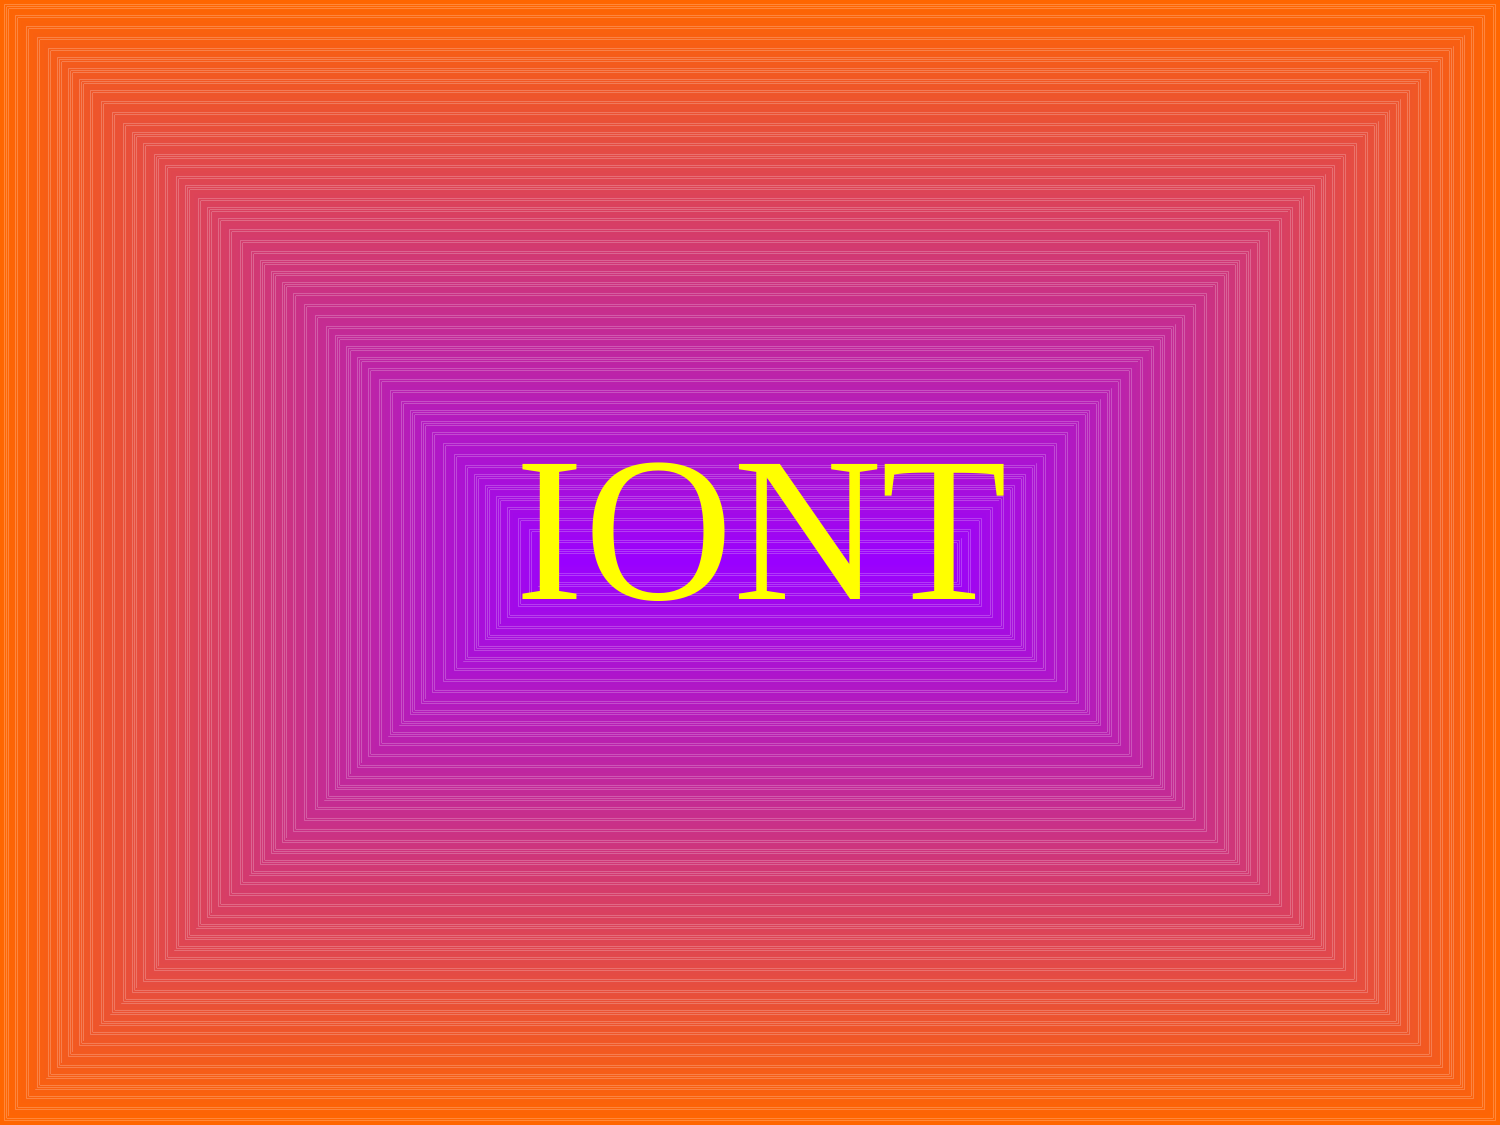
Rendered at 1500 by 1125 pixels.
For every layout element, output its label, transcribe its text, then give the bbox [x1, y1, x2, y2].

text_box IONT [100, 385, 1424, 649]
